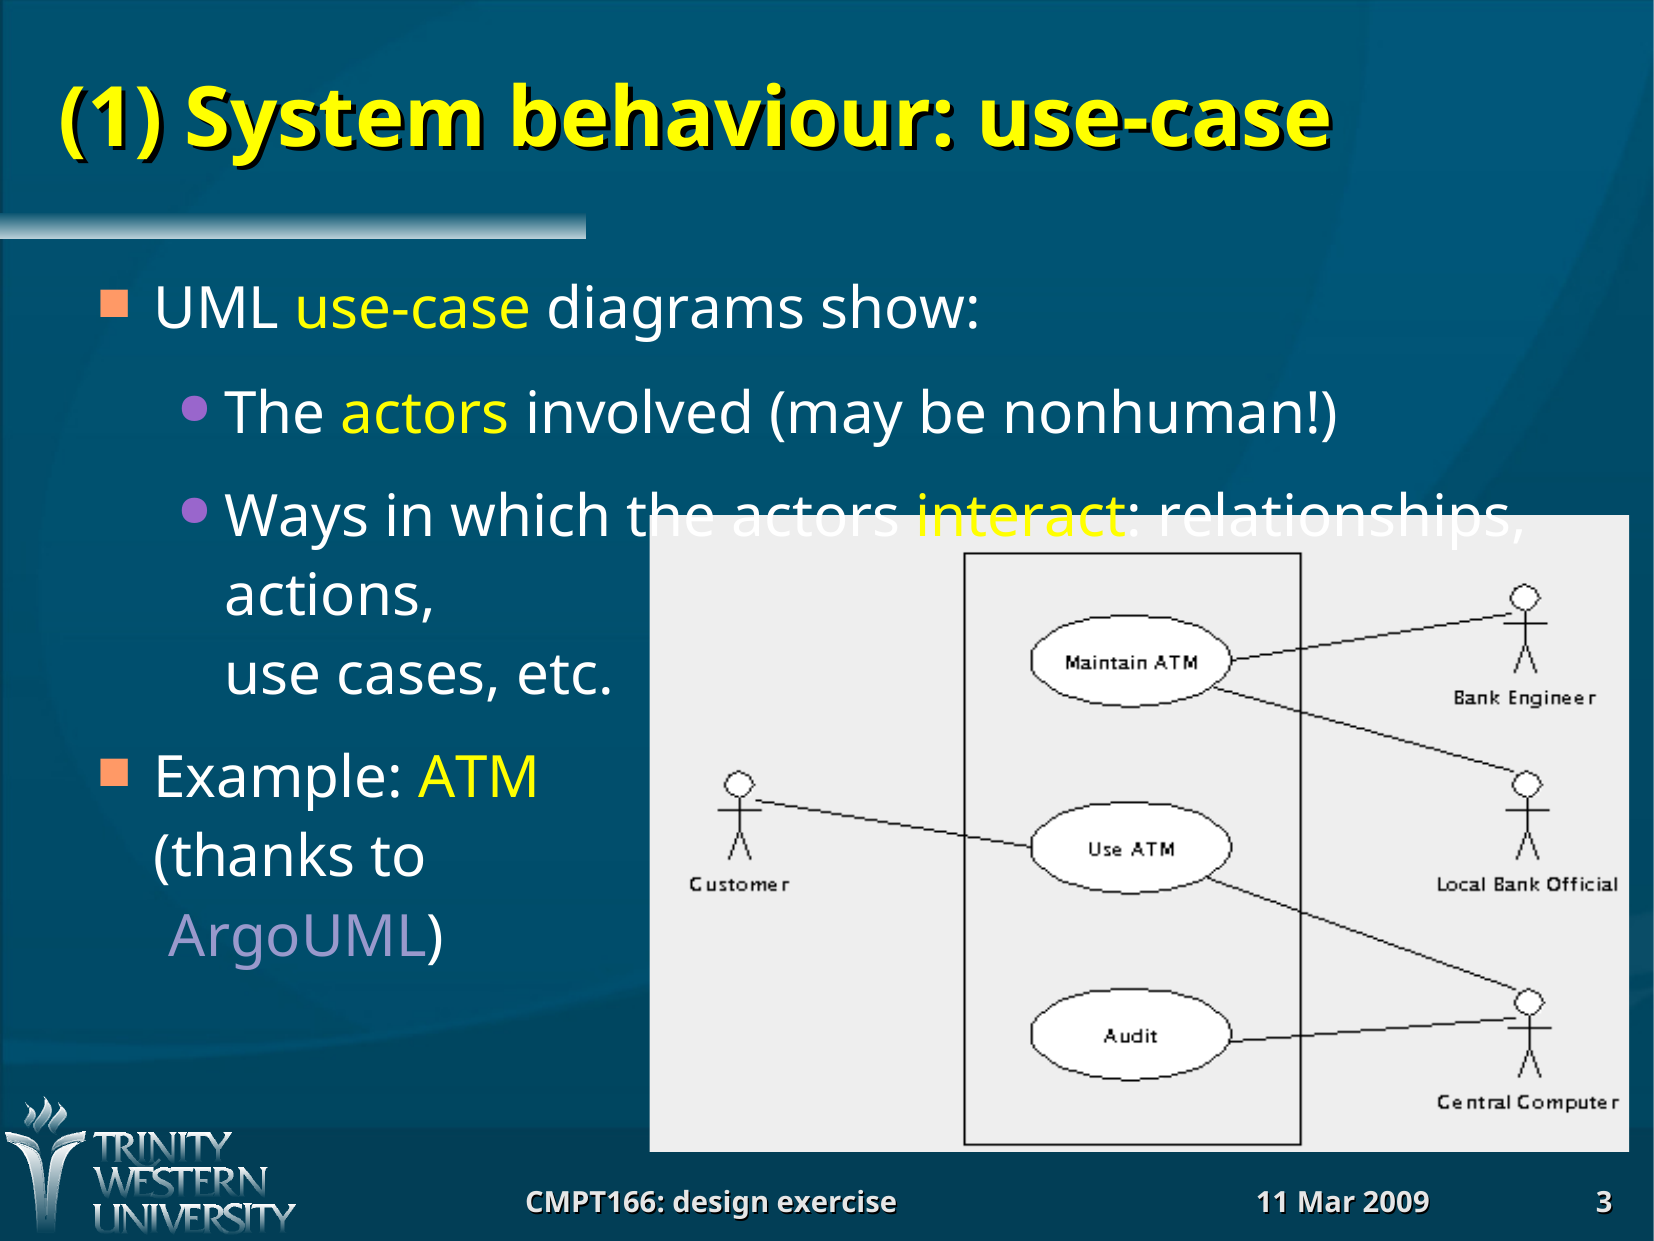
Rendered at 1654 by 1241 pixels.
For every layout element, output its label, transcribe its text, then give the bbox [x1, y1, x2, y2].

title (1) System behaviour: use-case [59, 19, 1548, 208]
picture [650, 516, 1654, 1151]
list UML use-case diagrams show: The actors involved (may be nonhuman!) Ways in which the actors interact: relationships, actions, use cases, etc. Example: ATM (thanks to ArgoUML) [82, 266, 1571, 1109]
picture [38, 1227, 54, 1232]
